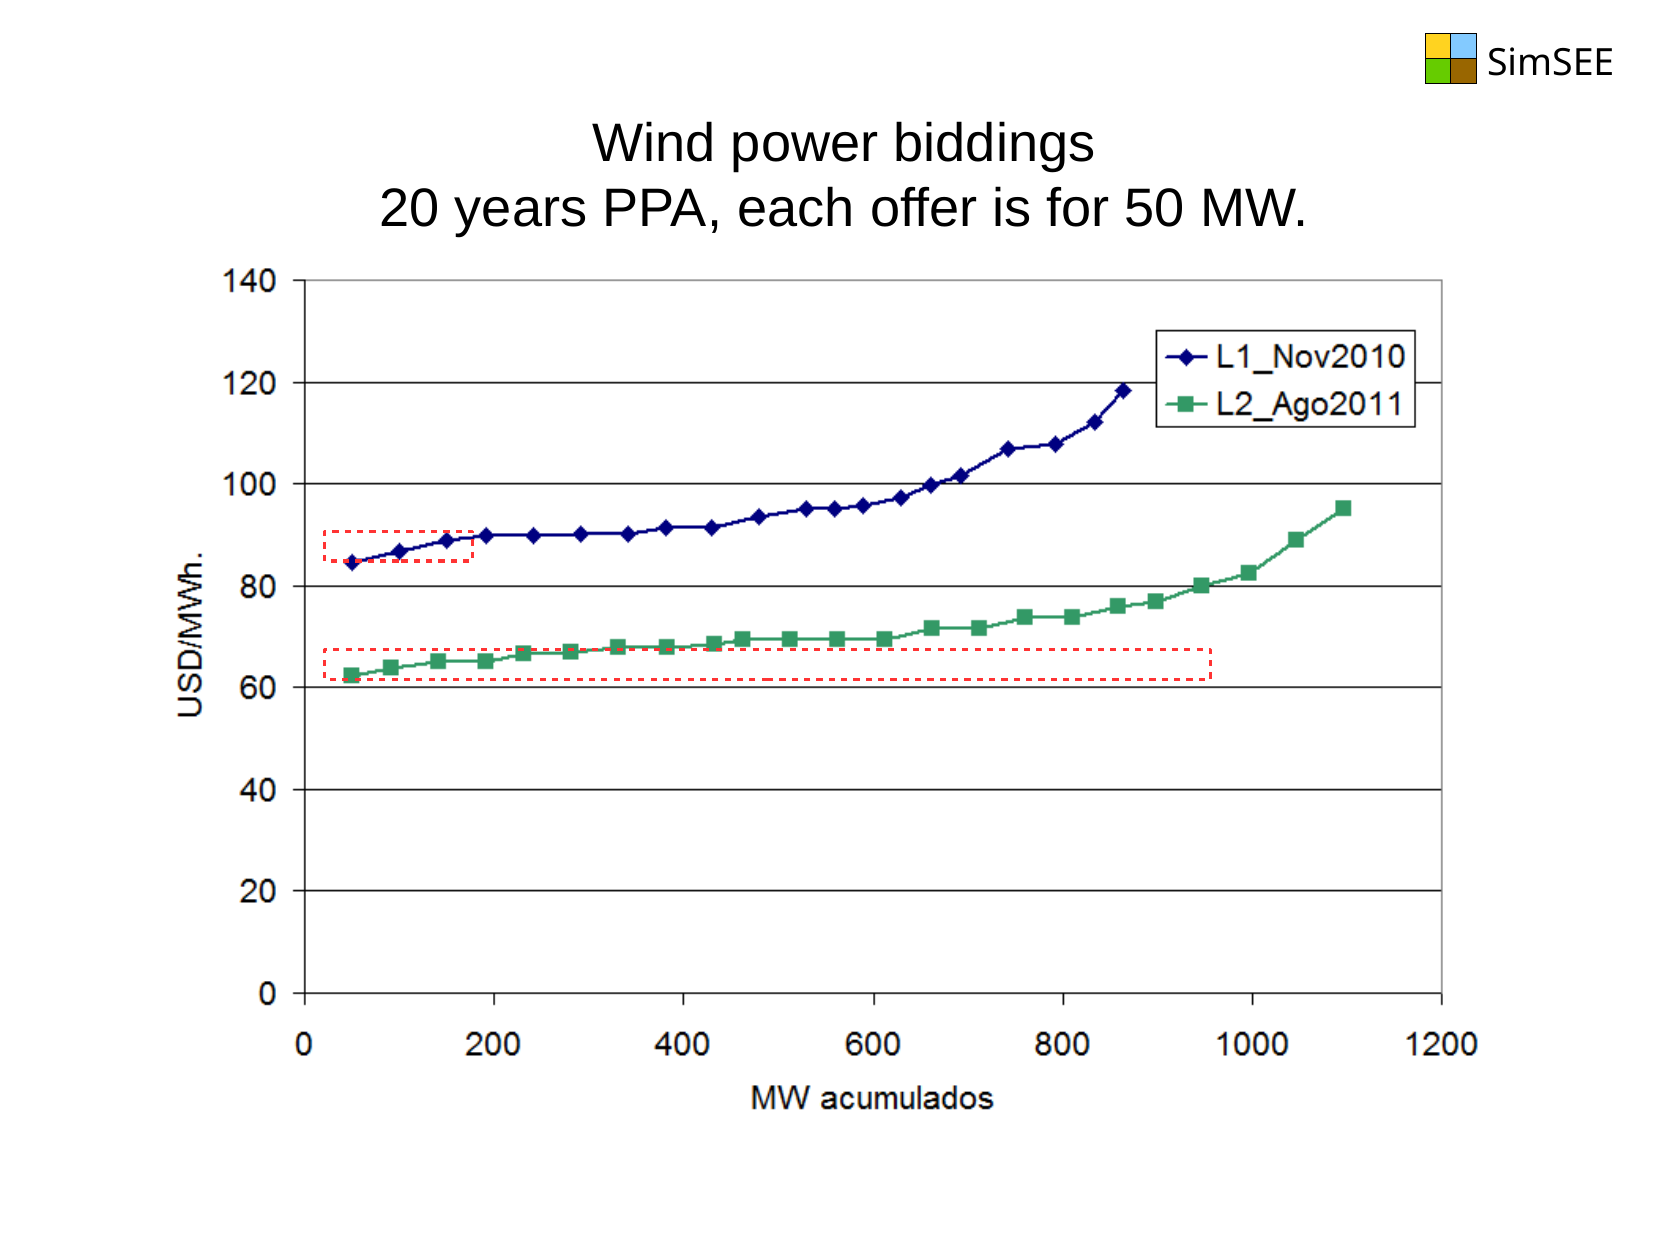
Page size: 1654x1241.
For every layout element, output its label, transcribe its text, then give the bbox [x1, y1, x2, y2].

picture [164, 245, 1506, 1123]
title Wind power biddings 20 years PPA, each offer is for 50 MW. [124, 110, 1530, 235]
